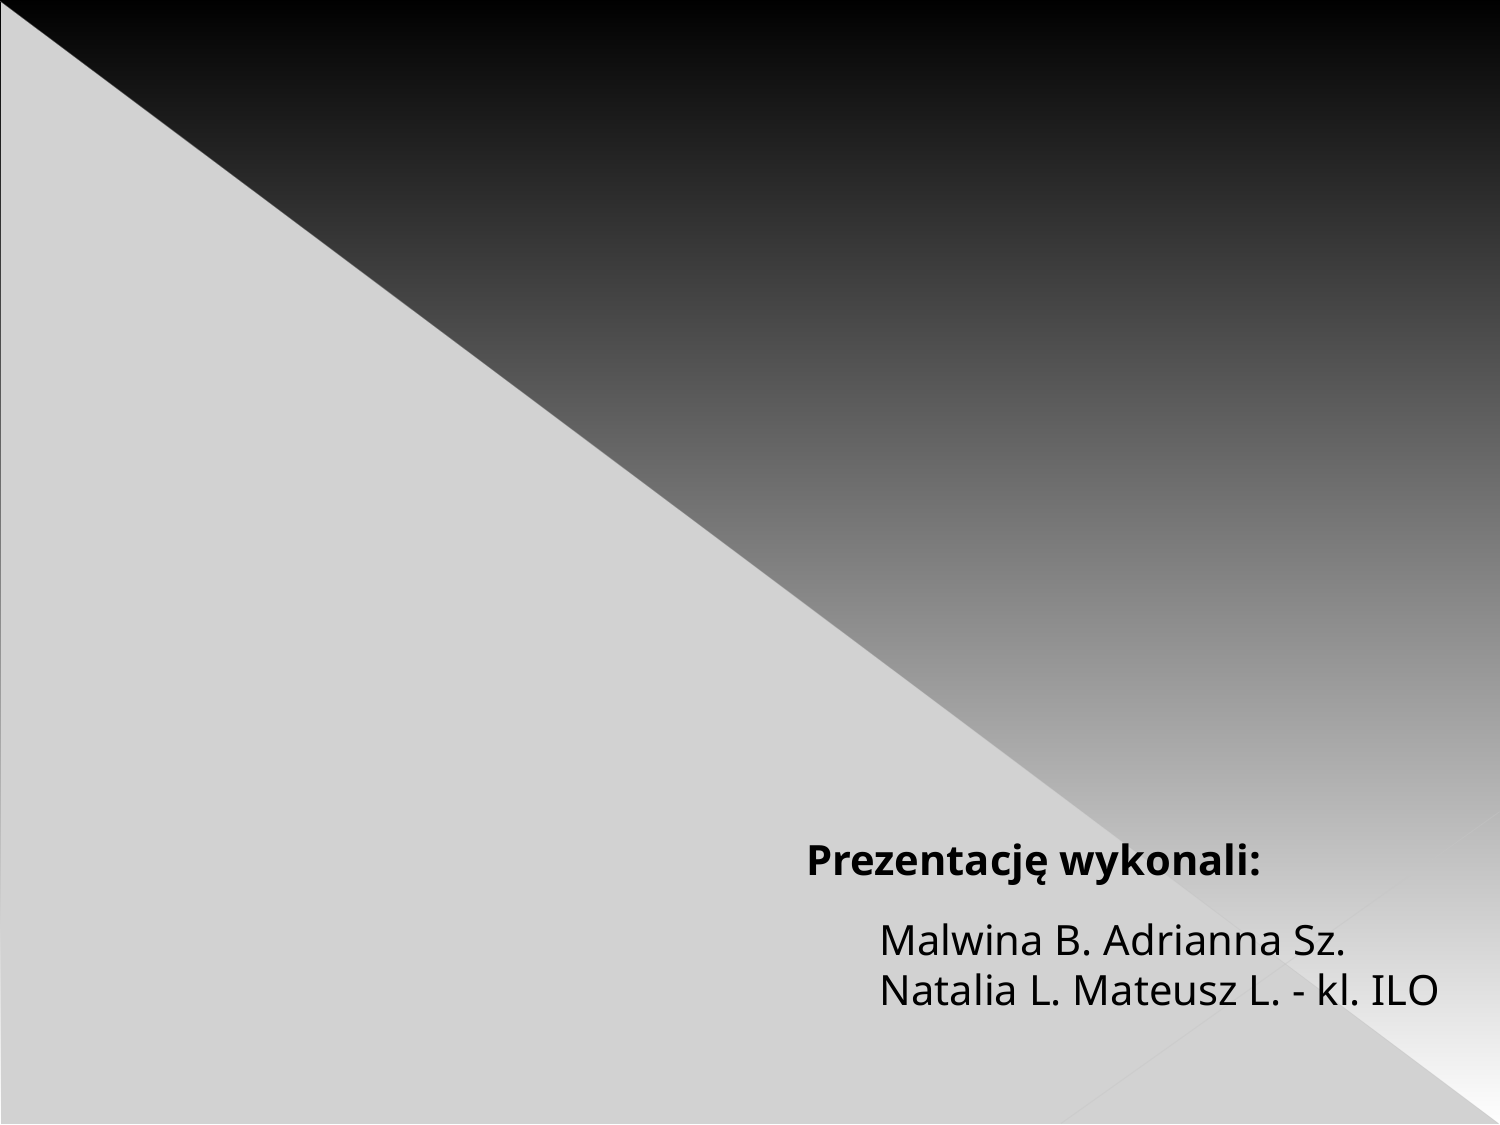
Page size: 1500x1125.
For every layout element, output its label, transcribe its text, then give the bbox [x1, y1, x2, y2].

list Prezentację wykonali: Malwina B. Adrianna Sz. Natalia L. Mateusz L. - kl. ILO [791, 826, 1465, 1075]
